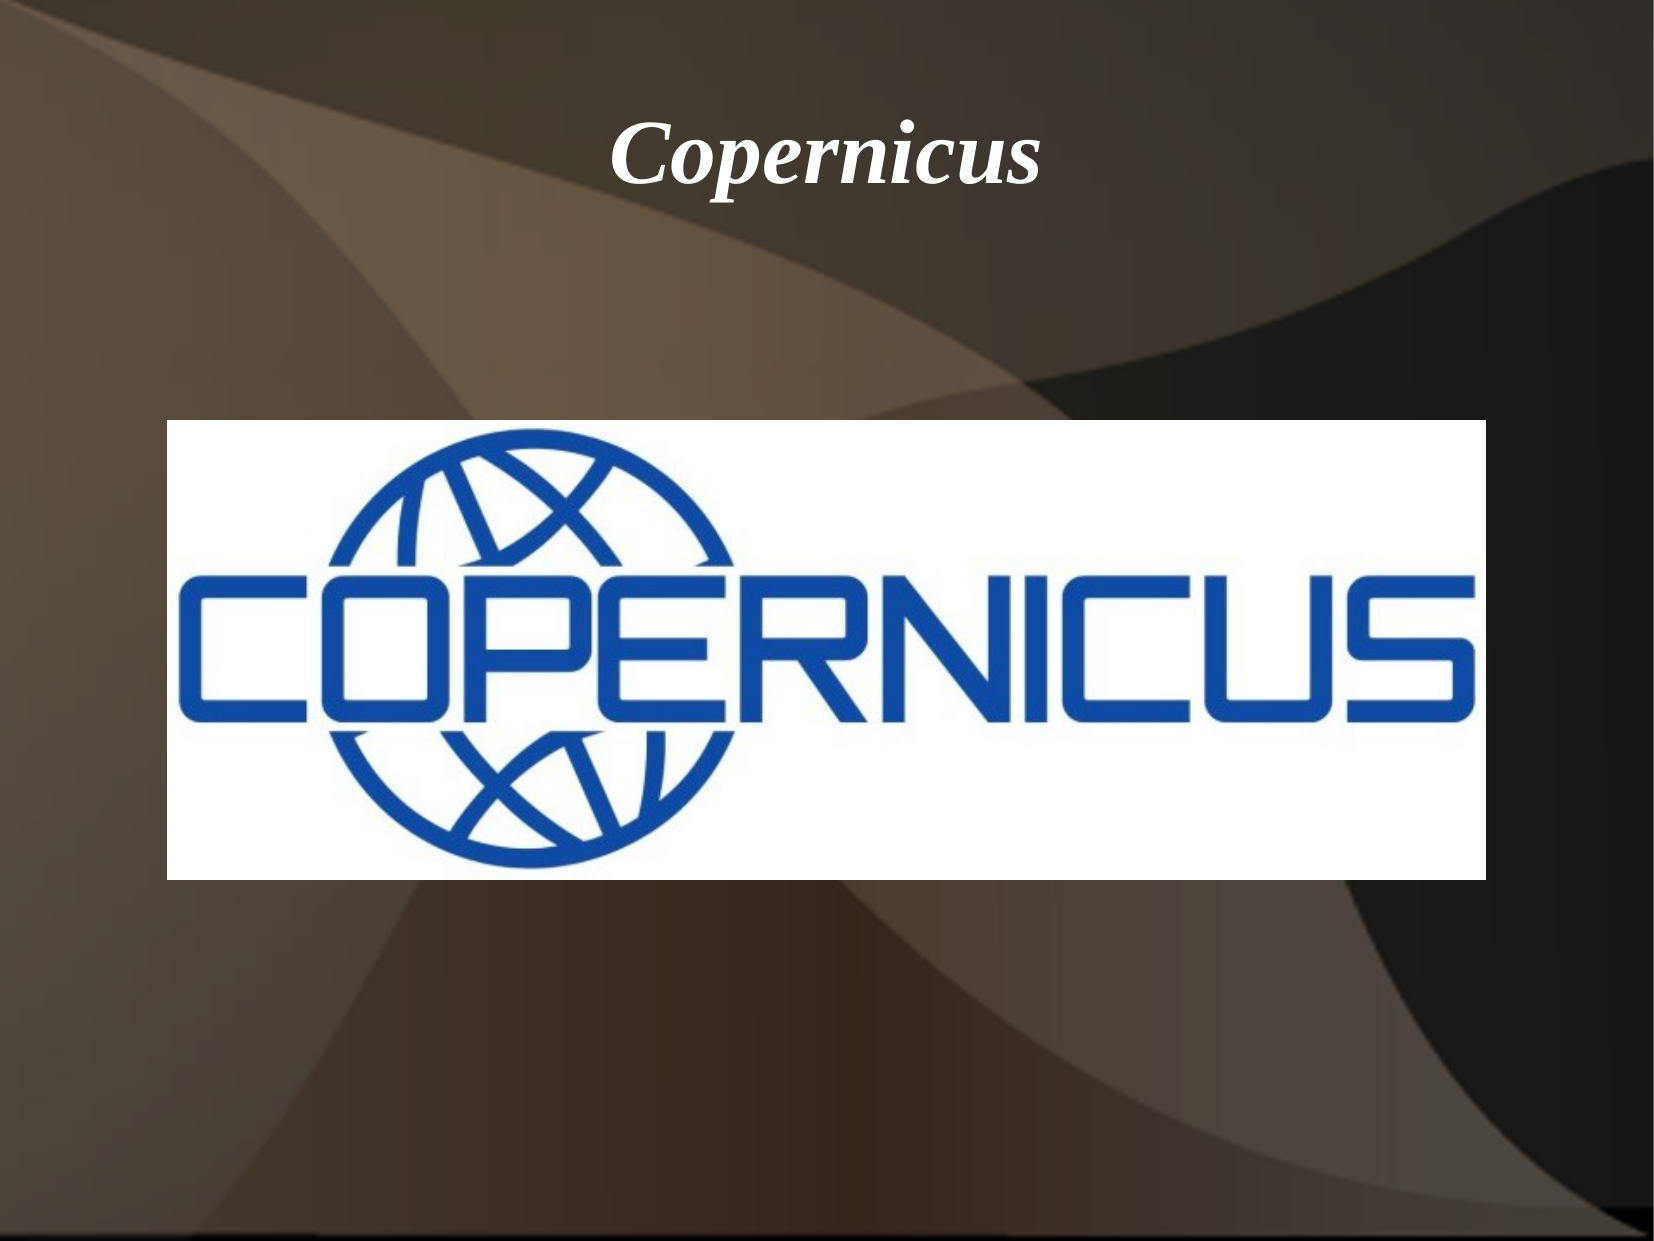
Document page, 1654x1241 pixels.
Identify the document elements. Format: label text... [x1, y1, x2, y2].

picture [0, 0, 1654, 1241]
title Copernicus [82, 49, 1571, 257]
